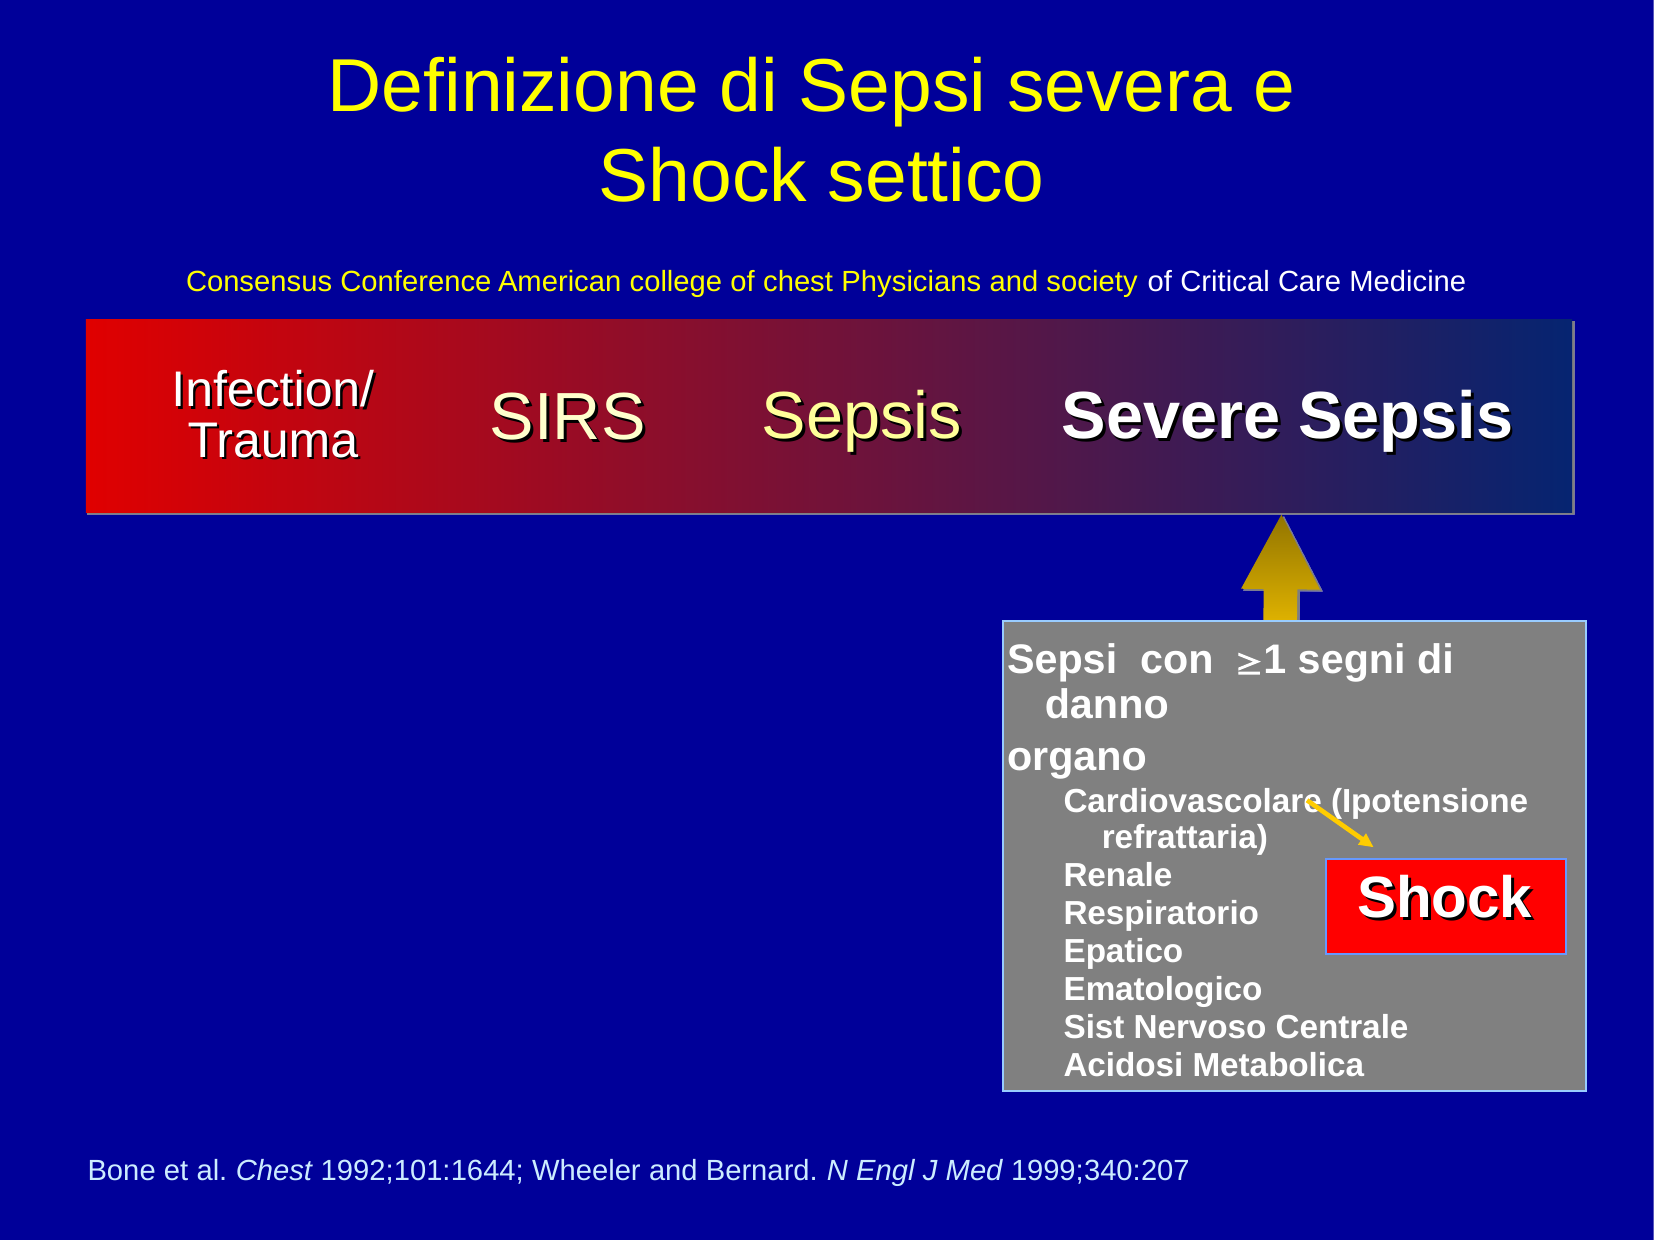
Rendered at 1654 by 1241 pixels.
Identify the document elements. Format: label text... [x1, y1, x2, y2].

text_box Shock [1321, 858, 1569, 941]
text_box SIRS [416, 373, 720, 458]
text_box [85, 319, 1573, 513]
text_box Sepsis [710, 371, 1014, 460]
text_box Bone et al. Chest 1992;101:1644; Wheeler and Bernard. N Engl J Med 1999;340:207 [72, 1147, 1553, 1195]
text_box Infection/ Trauma [108, 360, 438, 445]
text_box Severe Sepsis [1025, 371, 1550, 460]
text_box [1325, 941, 1567, 954]
text_box Sepsi con 1 segni di danno organo Cardiovascolare (Ipotensione refrattaria) Renale Respiratorio Epatico Ematologico Sist Nervoso Centrale Acidosi Metabolica [996, 632, 1598, 1107]
text_box Definizione di Sepsi severa e Shock settico Consensus Conference American college of chest Physicians and society of Critical Care Medicine [71, 29, 1573, 314]
text_box [1003, 514, 1587, 632]
